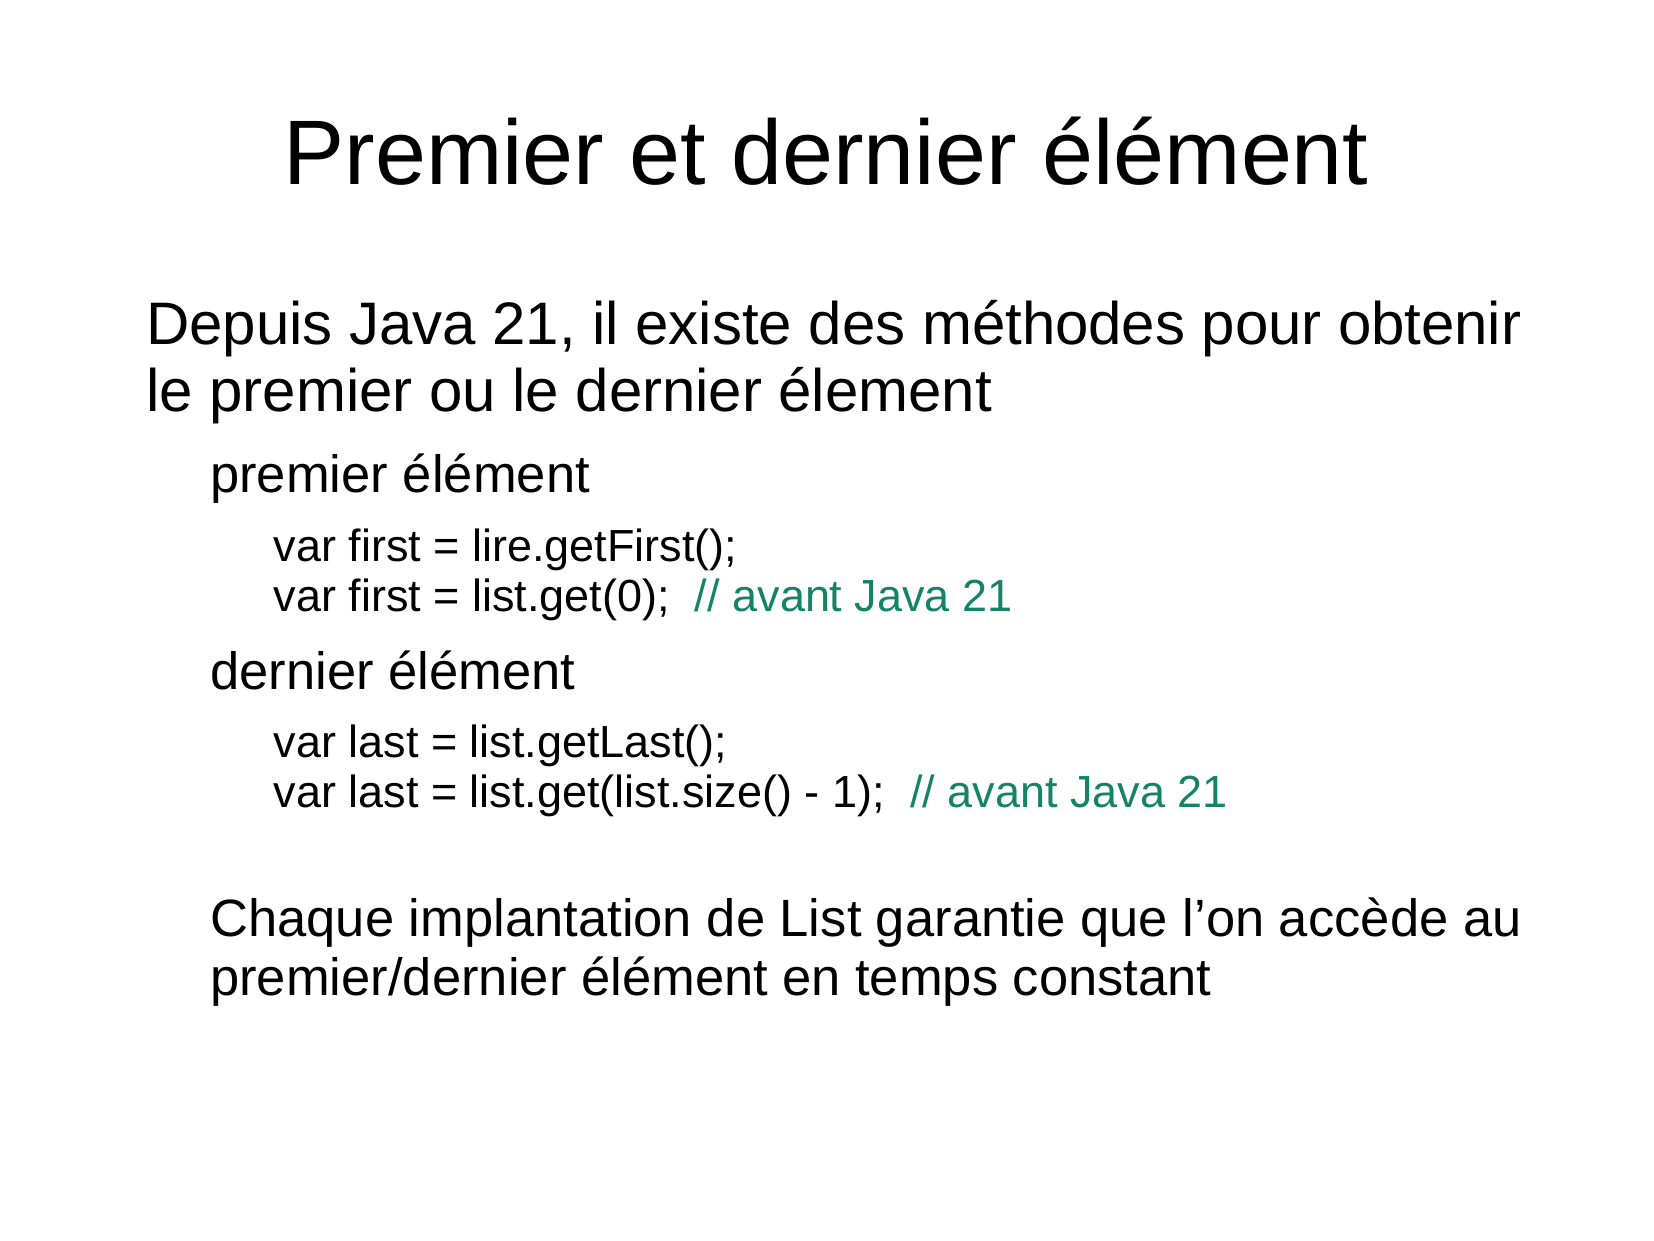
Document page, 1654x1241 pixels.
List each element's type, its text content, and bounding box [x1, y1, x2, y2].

title Premier et dernier élément [82, 49, 1571, 257]
list Depuis Java 21, il existe des méthodes pour obtenir le premier ou le dernier élement premier élément var first = lire.getFirst(); var first = list.get(0); // avant Java 21 dernier élément var last = list.getLast(); var last = list.get(list.size() - 1); // avant Java 21 Chaque implantation de List garantie que l’on accède au premier/dernier élément en temps constant [82, 290, 1571, 1010]
